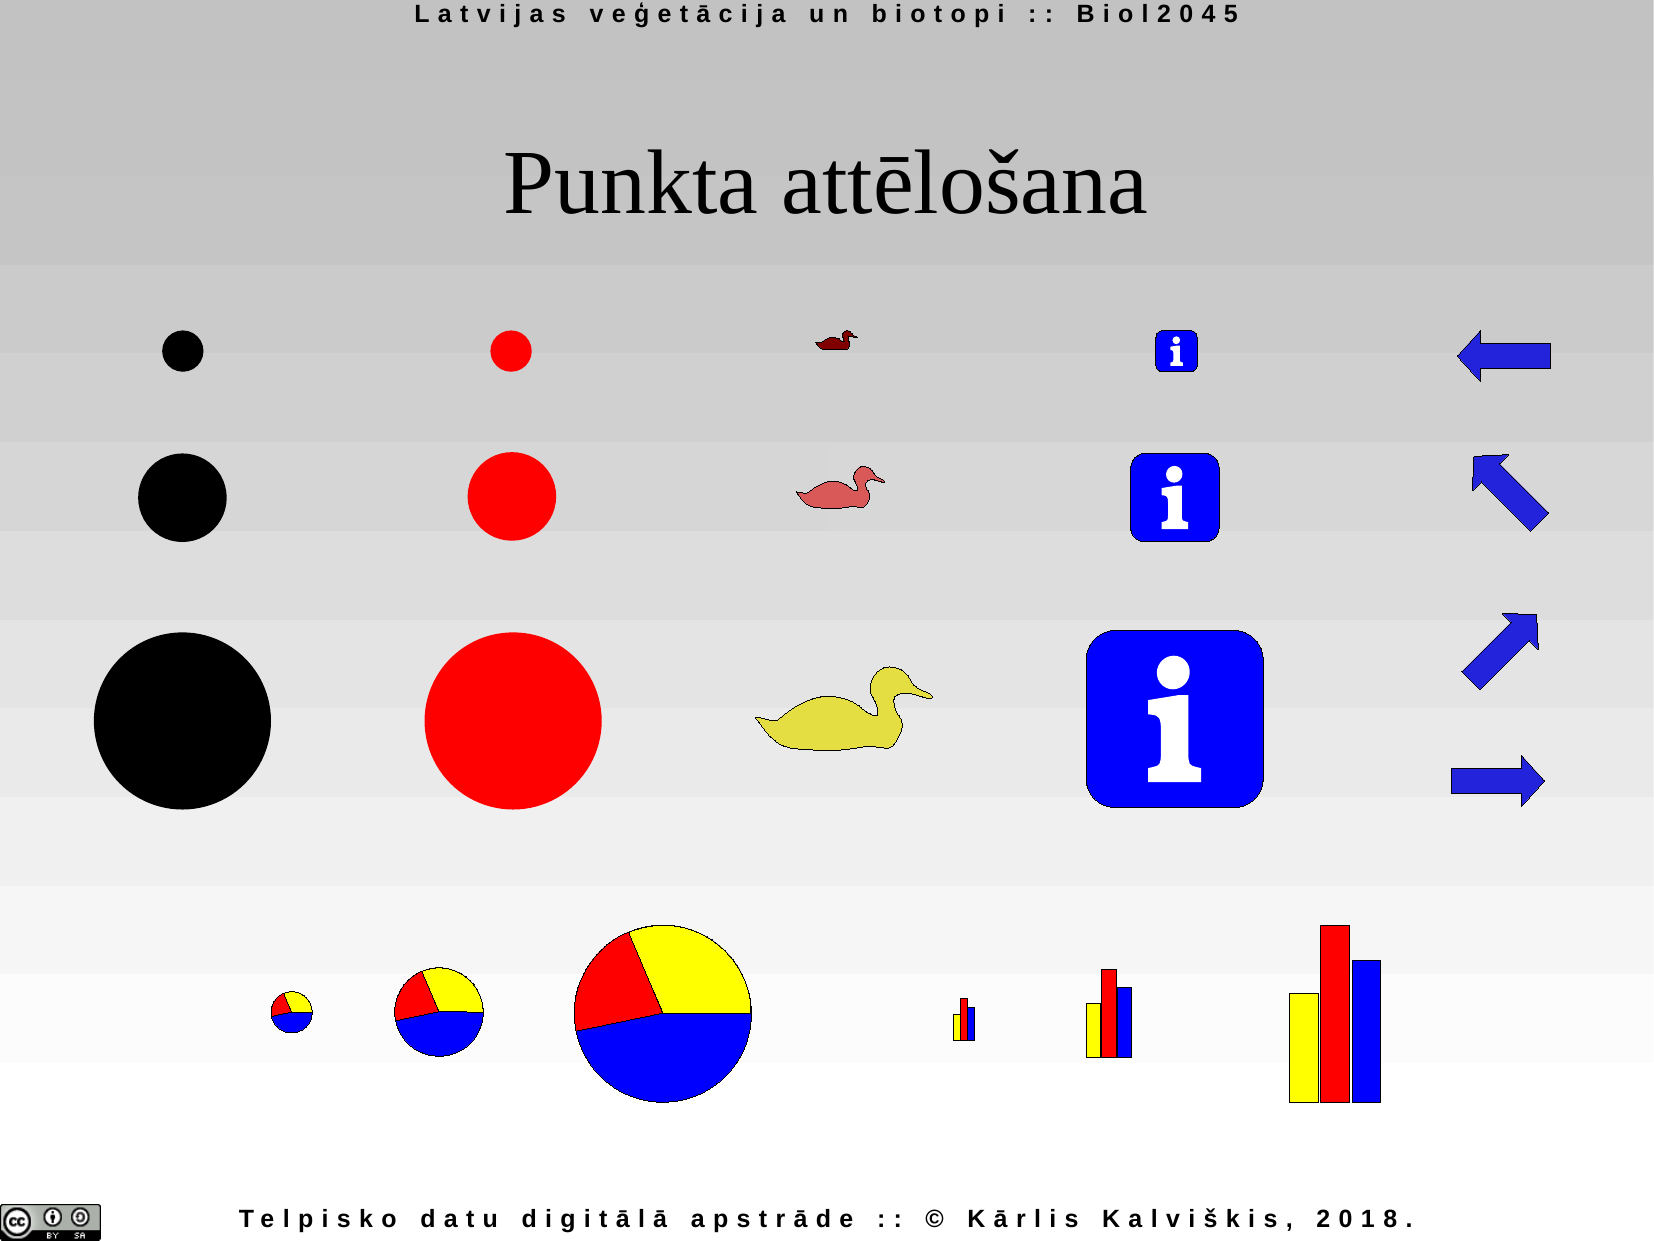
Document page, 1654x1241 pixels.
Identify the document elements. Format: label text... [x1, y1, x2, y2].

text_box [1130, 453, 1220, 542]
text_box [1289, 993, 1319, 1103]
text_box [1086, 969, 1132, 1058]
title Punkta attēlošana [29, 49, 1625, 296]
text_box [93, 632, 272, 810]
text_box [755, 666, 933, 751]
text_box [271, 991, 313, 1033]
text_box [1472, 454, 1549, 532]
text_box [1451, 755, 1545, 807]
text_box [1457, 330, 1551, 382]
text_box [796, 466, 885, 509]
text_box [424, 632, 602, 810]
text_box [815, 330, 858, 350]
text_box [162, 330, 204, 372]
picture [0, 0, 1654, 1241]
text_box [490, 330, 532, 372]
text_box [1155, 330, 1198, 372]
text_box [1320, 925, 1350, 1103]
text_box [138, 453, 227, 543]
text_box [574, 925, 752, 1103]
text_box [1086, 630, 1264, 808]
text_box [1461, 613, 1539, 690]
text_box [1352, 960, 1381, 1103]
text_box [394, 967, 484, 1057]
text_box [953, 998, 975, 1041]
text_box [467, 452, 557, 541]
